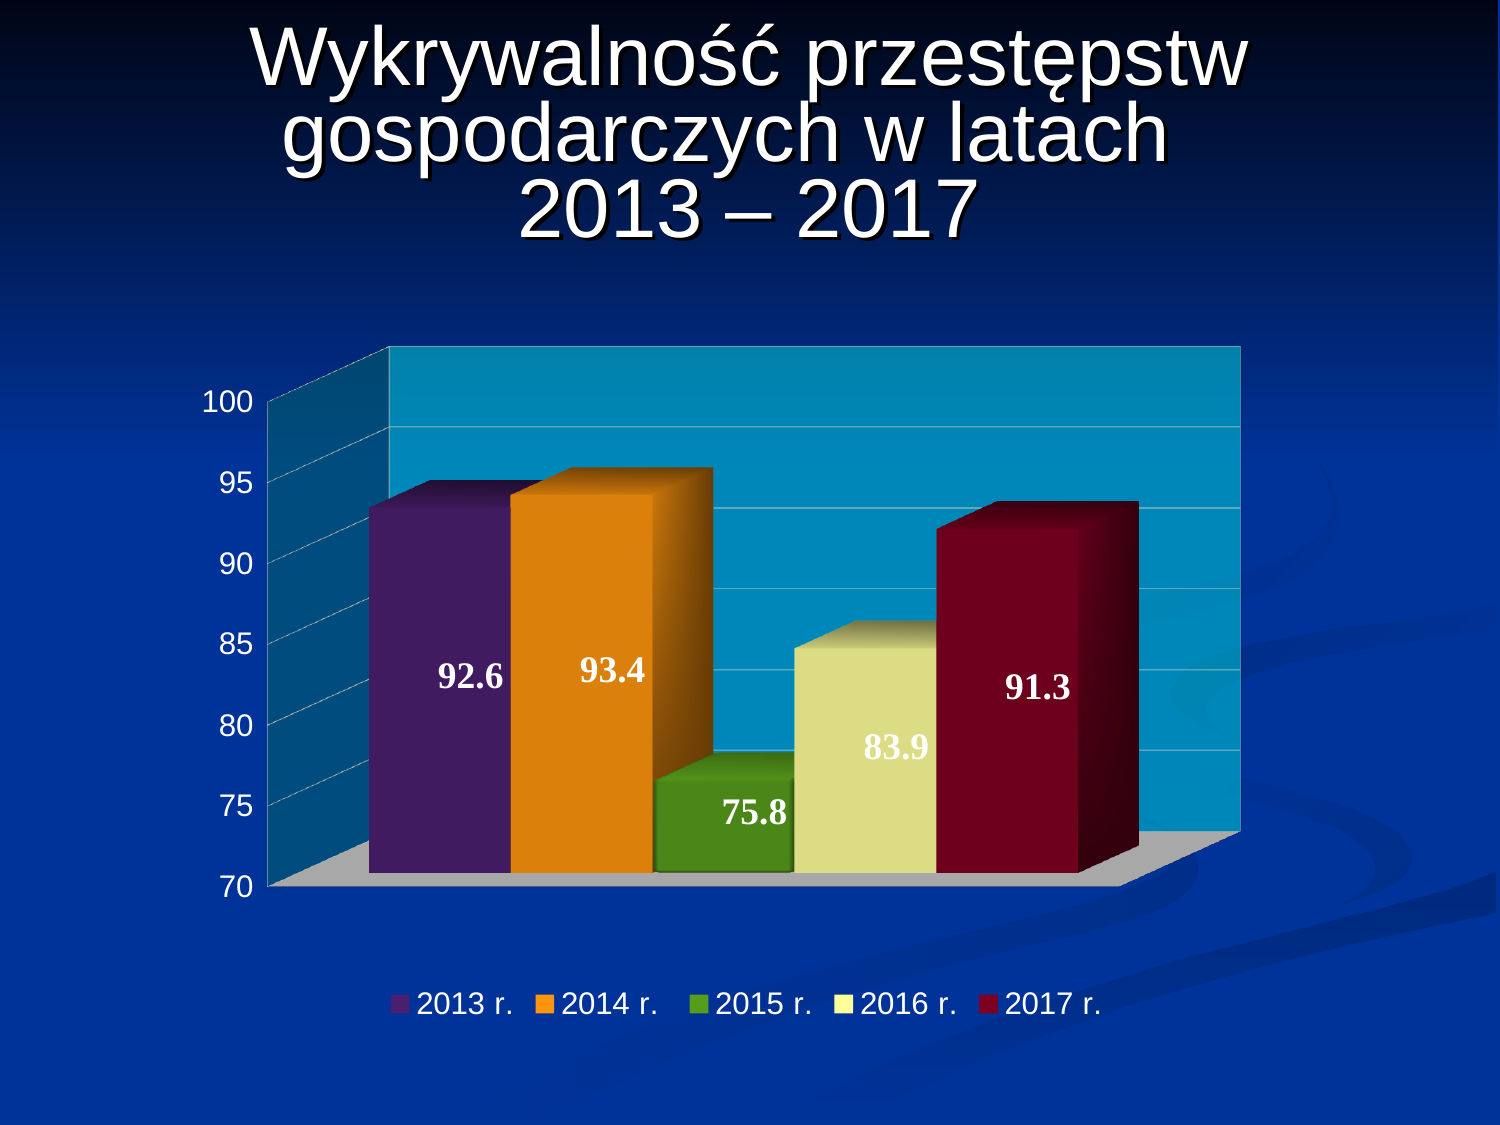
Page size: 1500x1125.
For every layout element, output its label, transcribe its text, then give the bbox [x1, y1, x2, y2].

title Wykrywalność przestępstw gospodarczych w latach 2013 – 2017 [75, 21, 1424, 256]
chart [183, 318, 1312, 1028]
